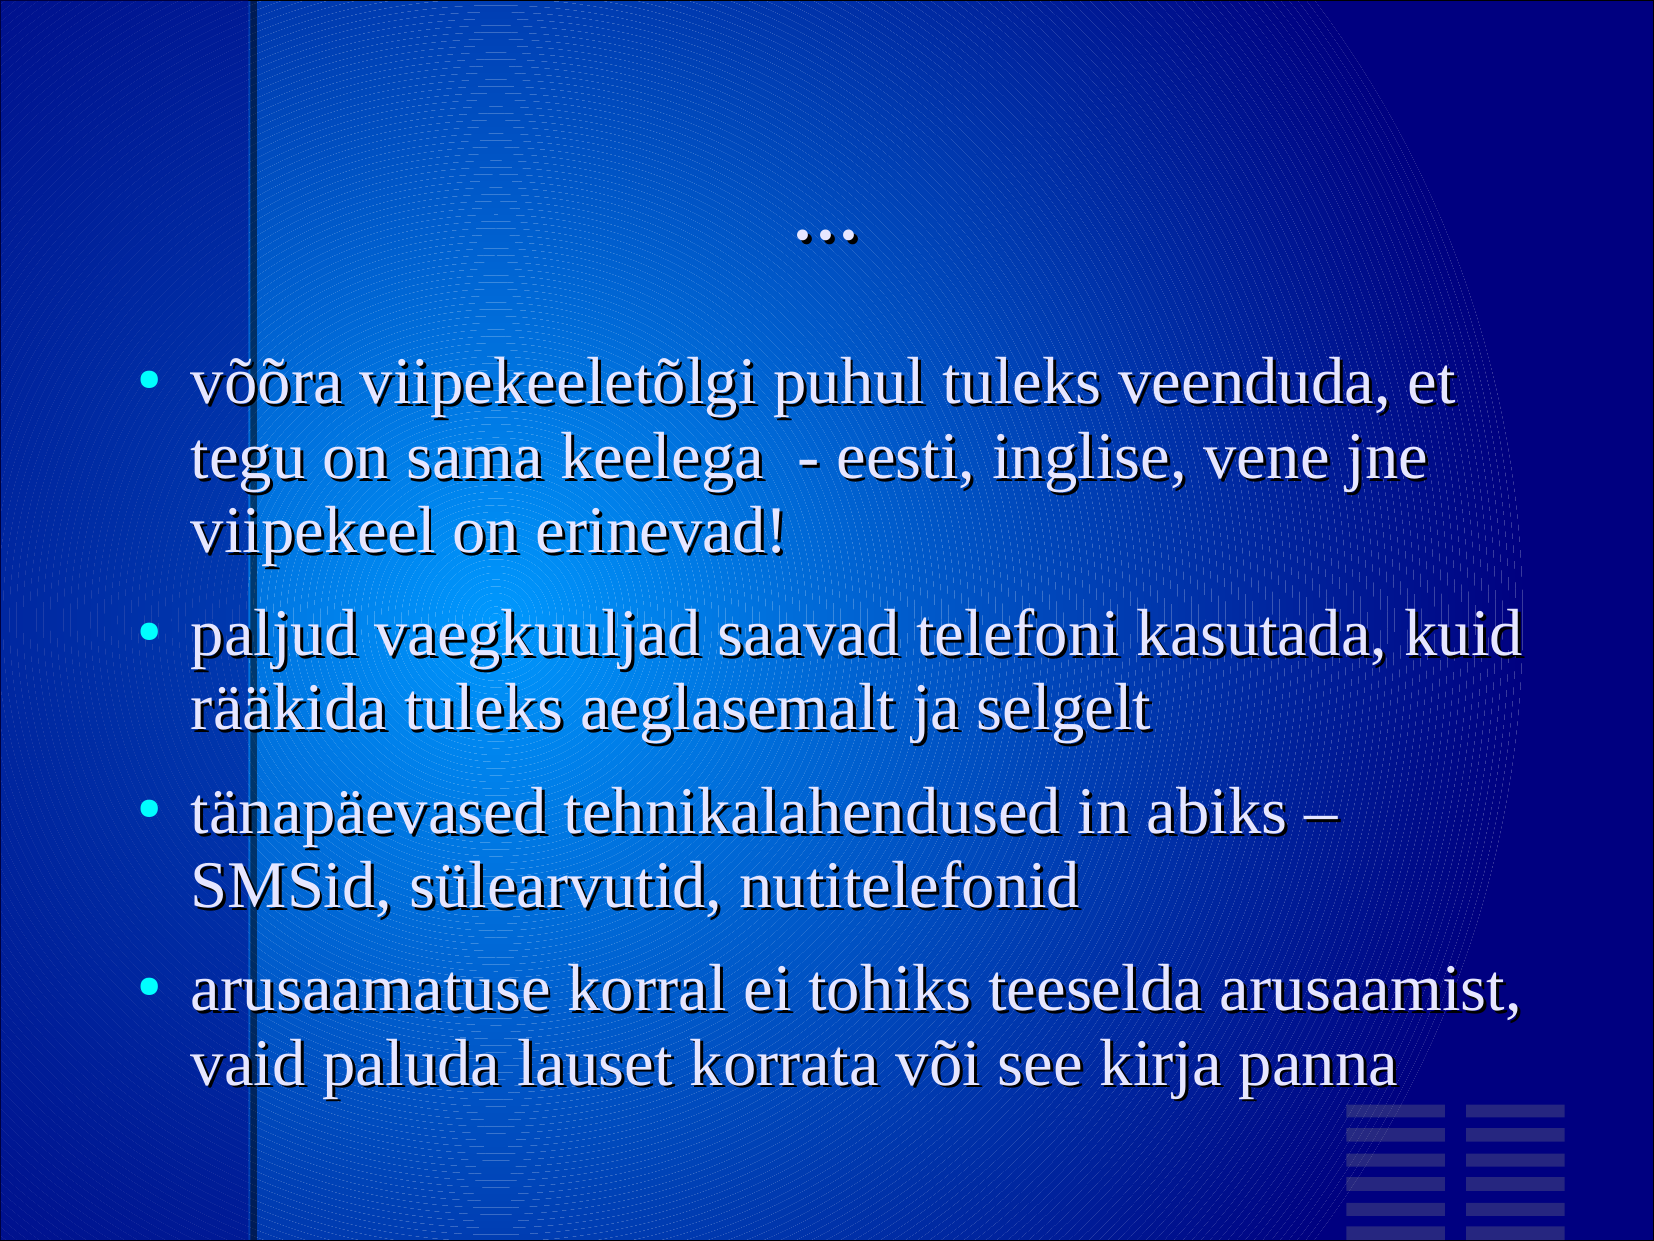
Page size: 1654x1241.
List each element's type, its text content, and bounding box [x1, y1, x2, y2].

list võõra viipekeeletõlgi puhul tuleks veenduda, et tegu on sama keelega - eesti, inglise, vene jne viipekeel on erinevad! paljud vaegkuuljad saavad telefoni kasutada, kuid rääkida tuleks aeglasemalt ja selgelt tänapäevased tehnikalahendused in abiks – SMSid, sülearvutid, nutitelefonid arusaamatuse korral ei tohiks teeselda arusaamist, vaid paluda lauset korrata või see kirja panna [119, 344, 1533, 1149]
title ... [119, 112, 1533, 305]
